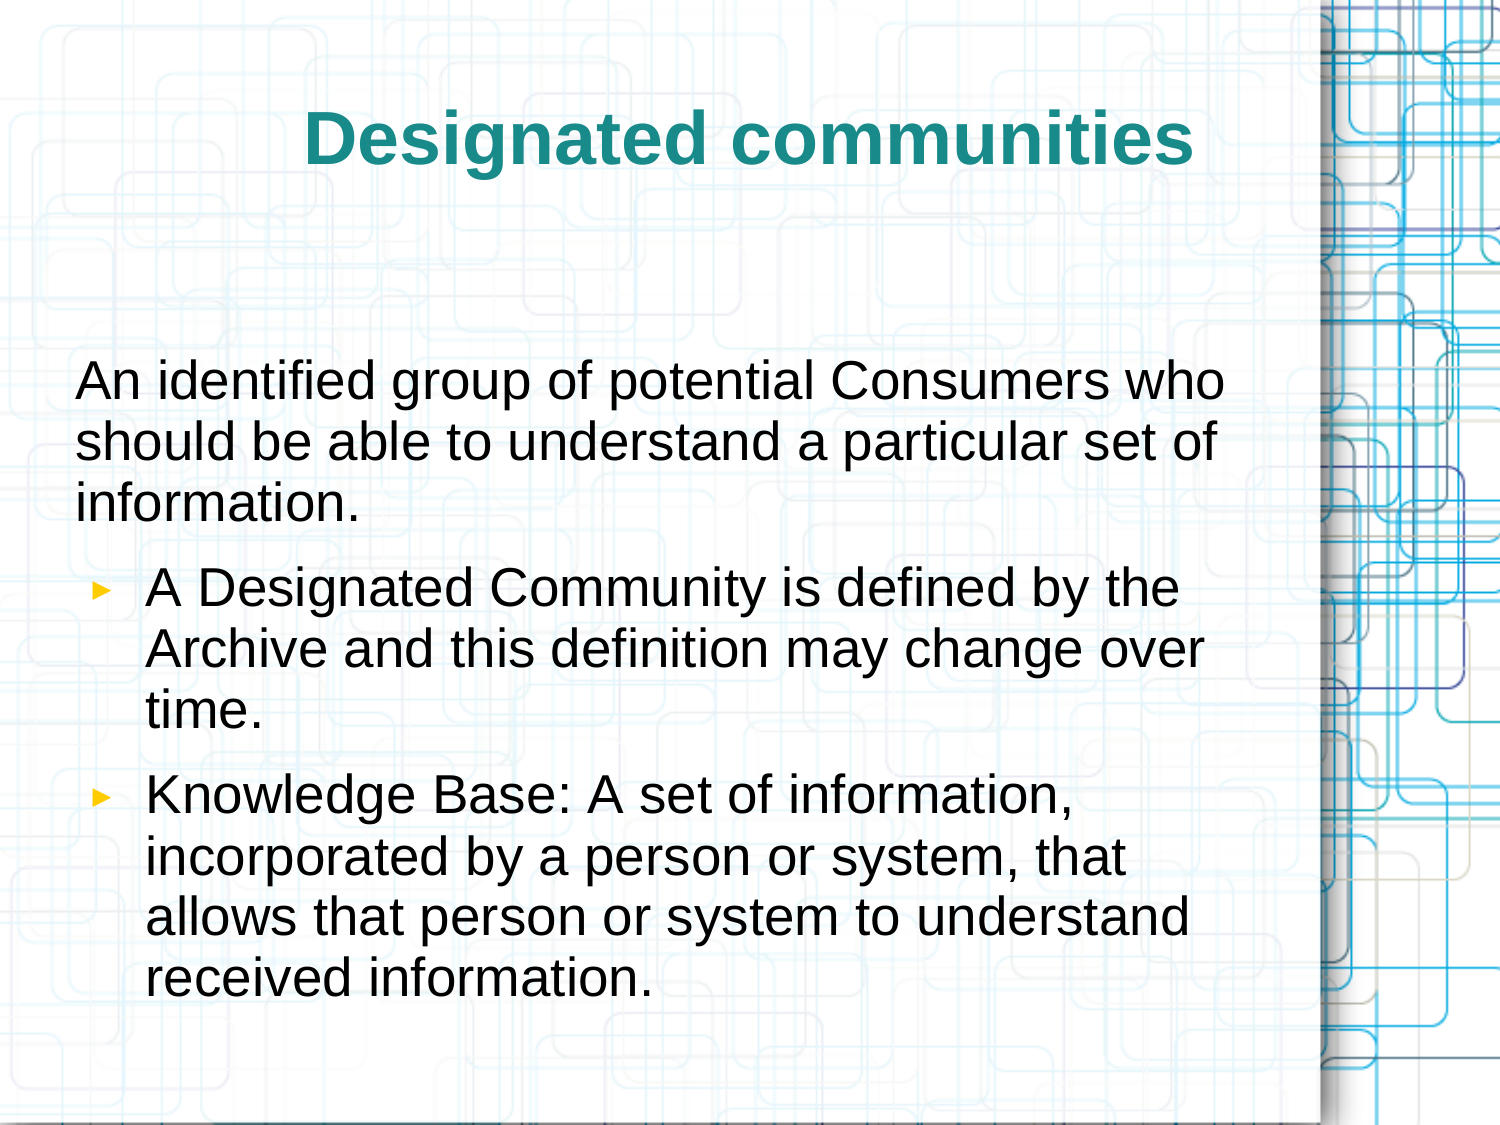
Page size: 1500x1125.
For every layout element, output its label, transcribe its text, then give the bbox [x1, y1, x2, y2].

list An identified group of potential Consumers who should be able to understand a particular set of information. A Designated Community is defined by the Archive and this definition may change over time. Knowledge Base: A set of information, incorporated by a person or system, that allows that person or system to understand received information. [74, 350, 1286, 1009]
picture [0, 0, 1500, 1125]
title Designated communities [75, 96, 1425, 181]
